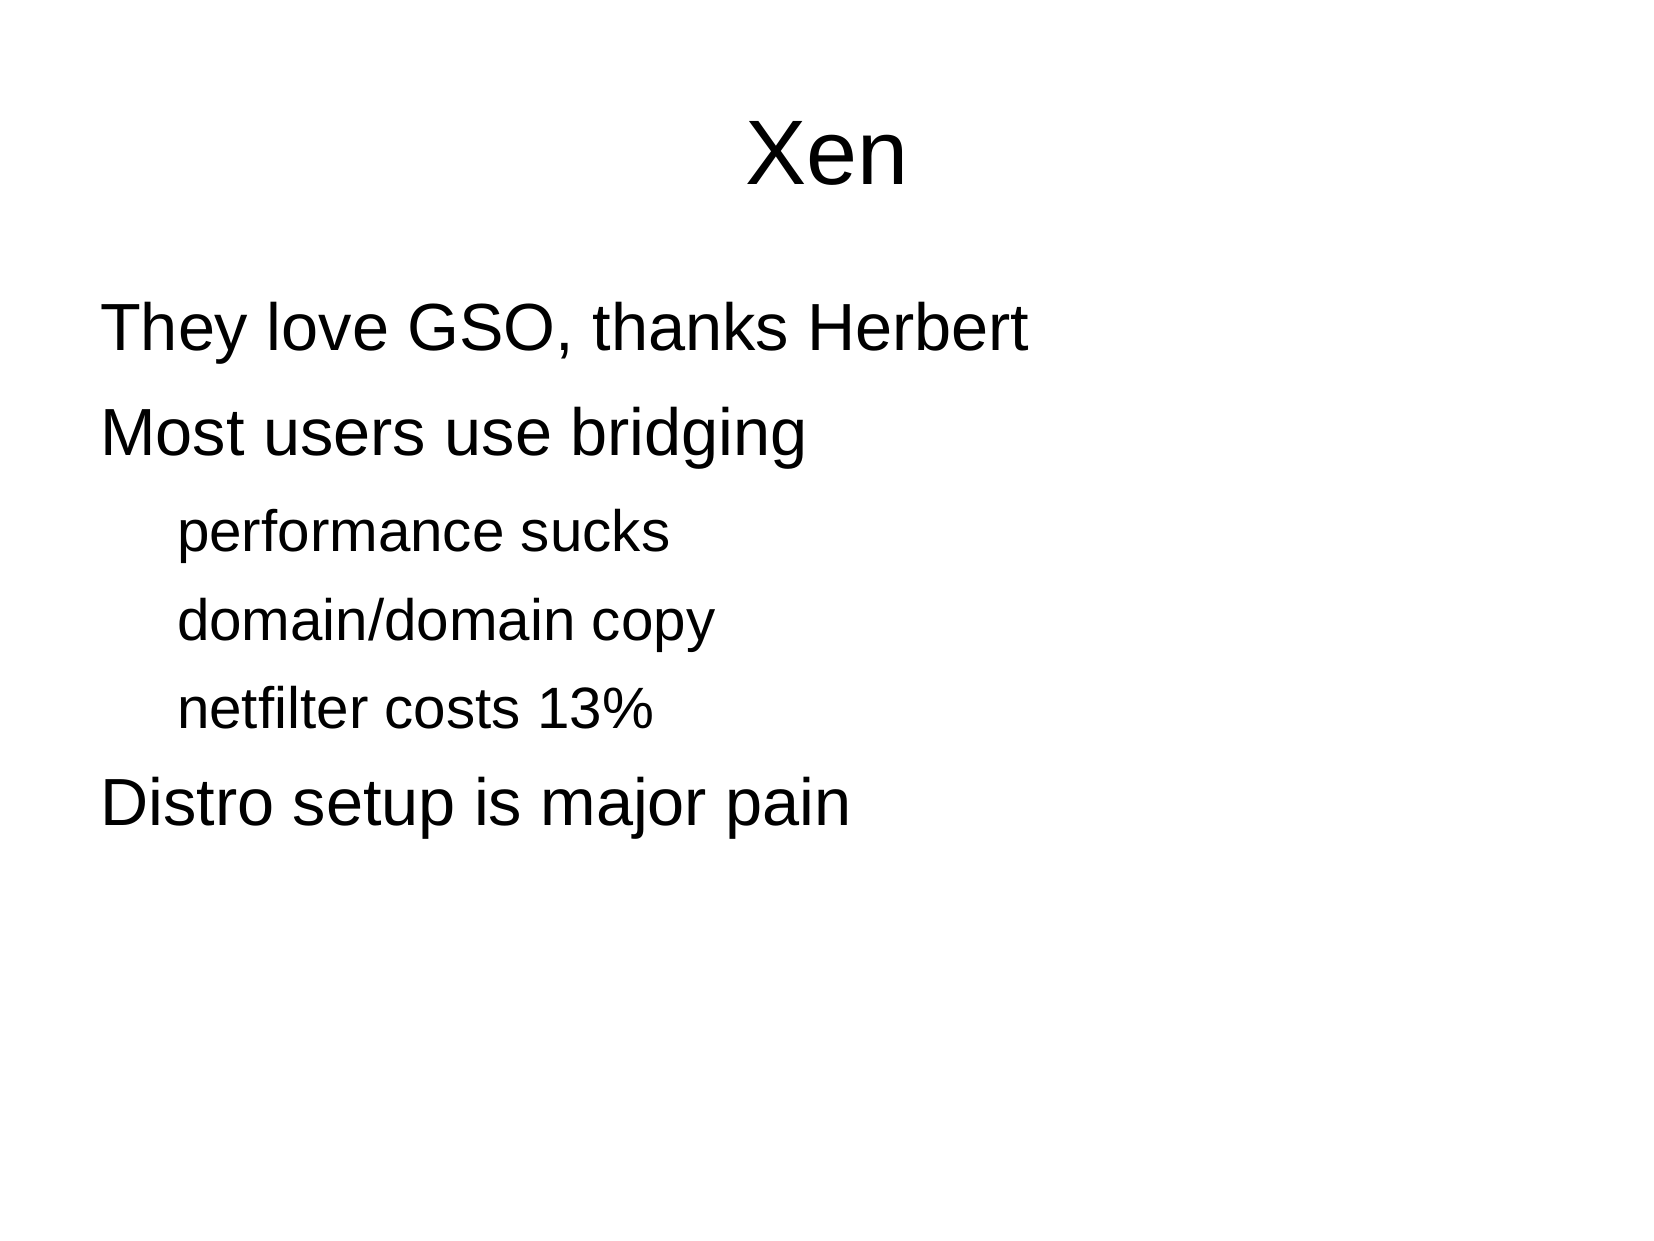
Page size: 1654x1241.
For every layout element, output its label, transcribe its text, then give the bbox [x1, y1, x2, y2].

list They love GSO, thanks Herbert Most users use bridging performance sucks domain/domain copy netfilter costs 13% Distro setup is major pain [82, 290, 1571, 1094]
title Xen [82, 56, 1571, 250]
